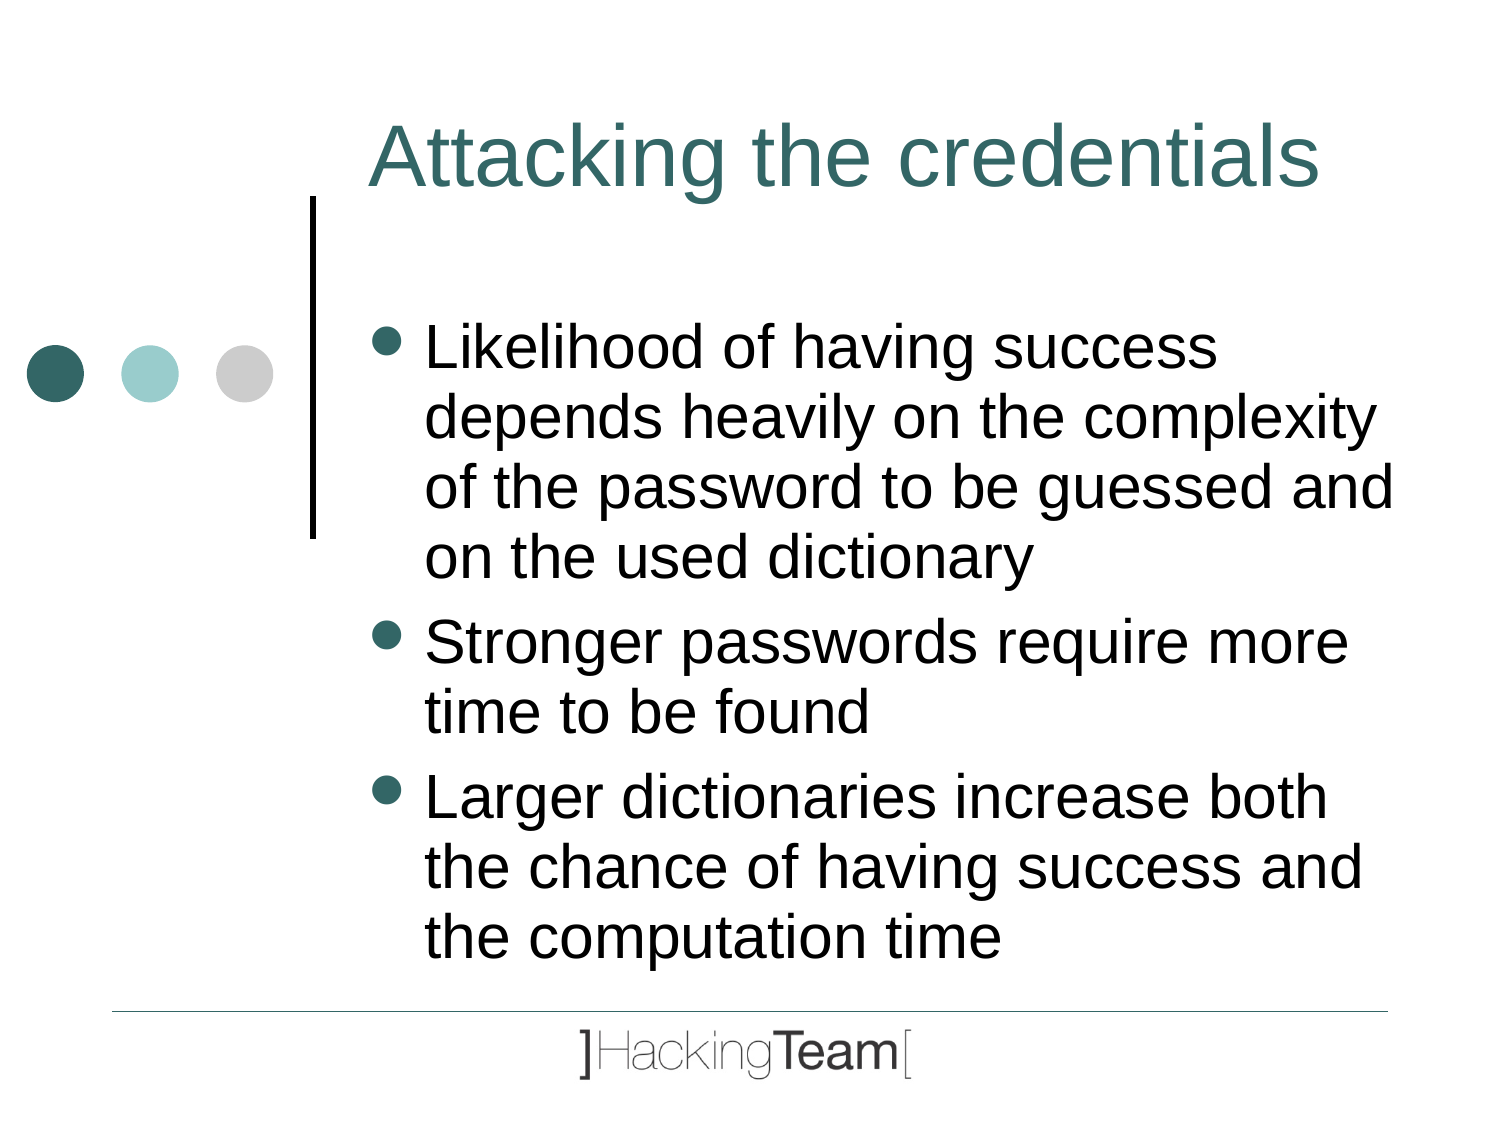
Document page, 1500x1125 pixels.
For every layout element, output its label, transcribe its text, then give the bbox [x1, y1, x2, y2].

list Likelihood of having success depends heavily on the complexity of the password to be guessed and on the used dictionary Stronger passwords require more time to be found Larger dictionaries increase both the chance of having success and the computation time [249, 312, 1401, 1041]
title Attacking the credentials [249, 38, 1401, 275]
picture [574, 1041, 916, 1084]
